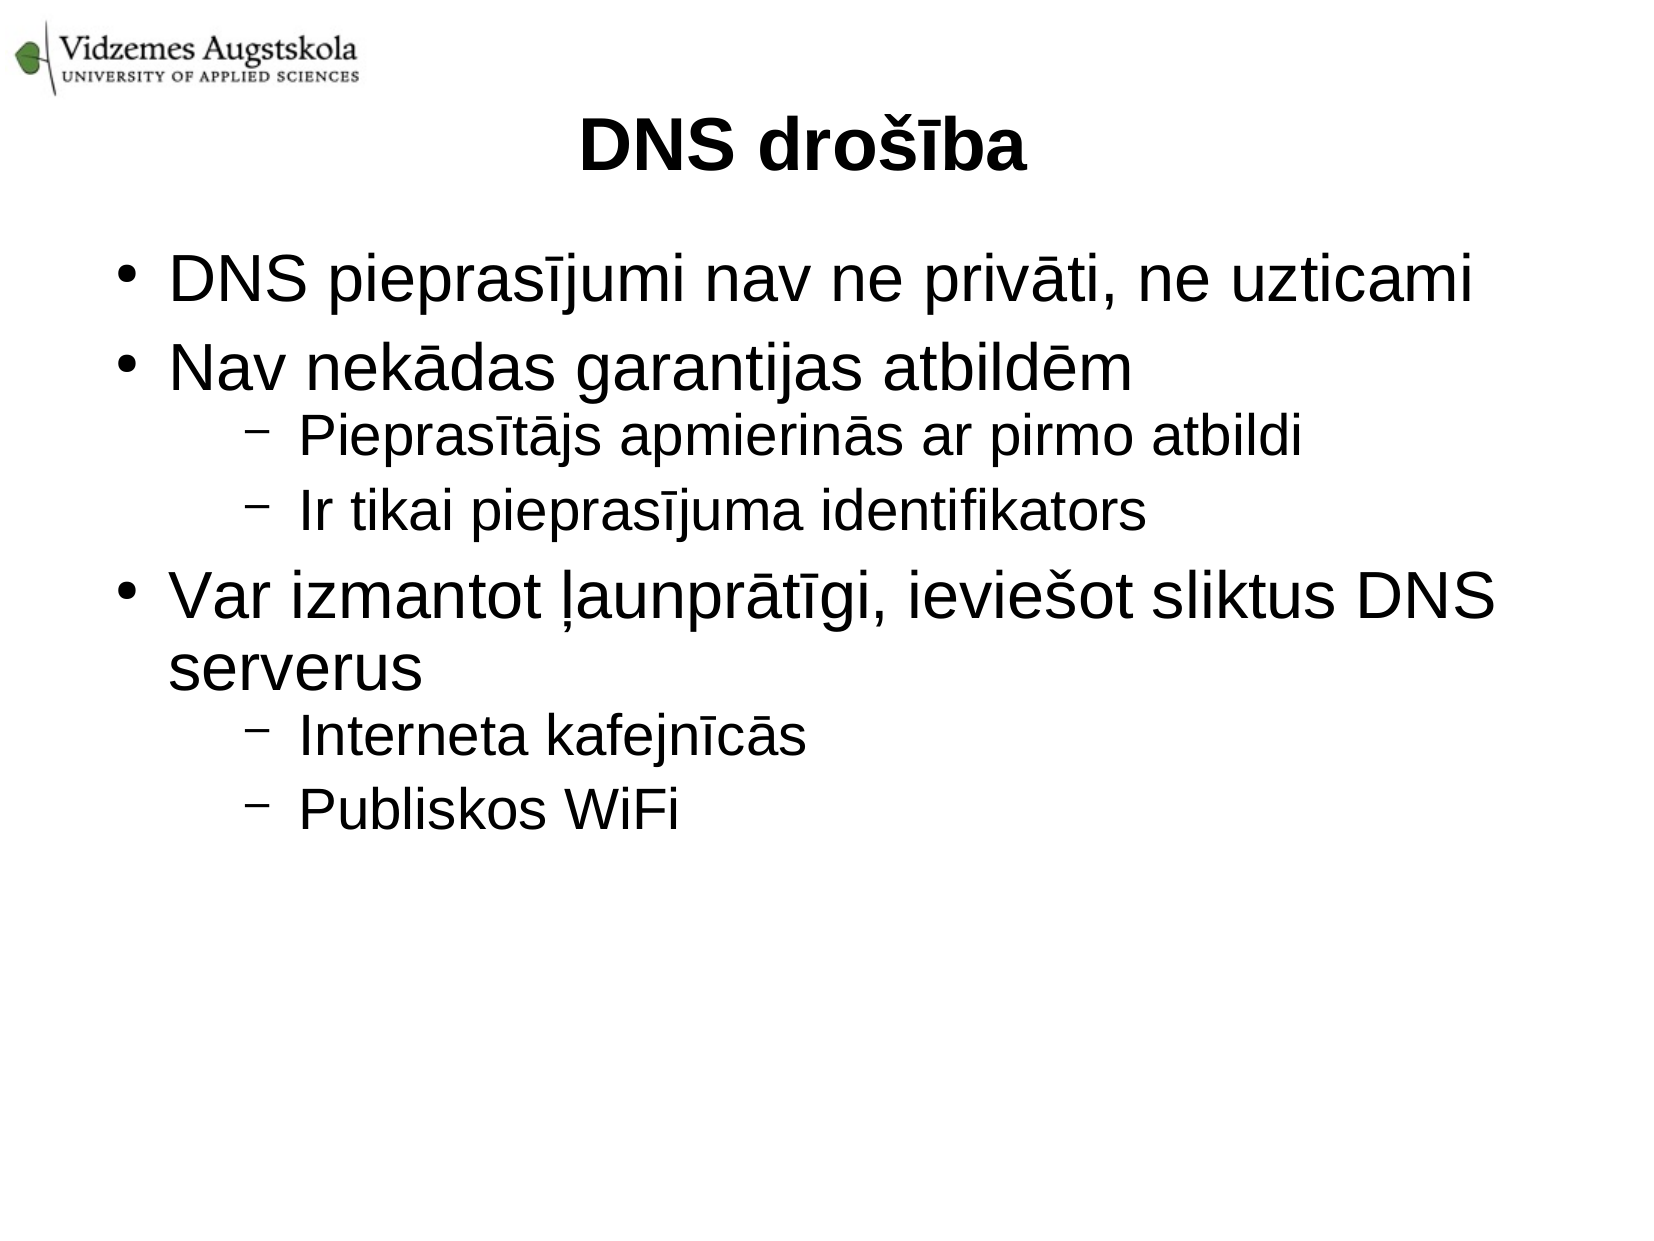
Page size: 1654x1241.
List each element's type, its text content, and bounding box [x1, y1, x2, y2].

picture [5, 2, 368, 113]
list DNS pieprasījumi nav ne privāti, ne uzticami Nav nekādas garantijas atbildēm Pieprasītājs apmierinās ar pirmo atbildi Ir tikai pieprasījuma identifikators Var izmantot ļaunprātīgi, ieviešot sliktus DNS serverus Interneta kafejnīcās Publiskos WiFi [82, 236, 1569, 1107]
title DNS drošība [94, 96, 1512, 195]
